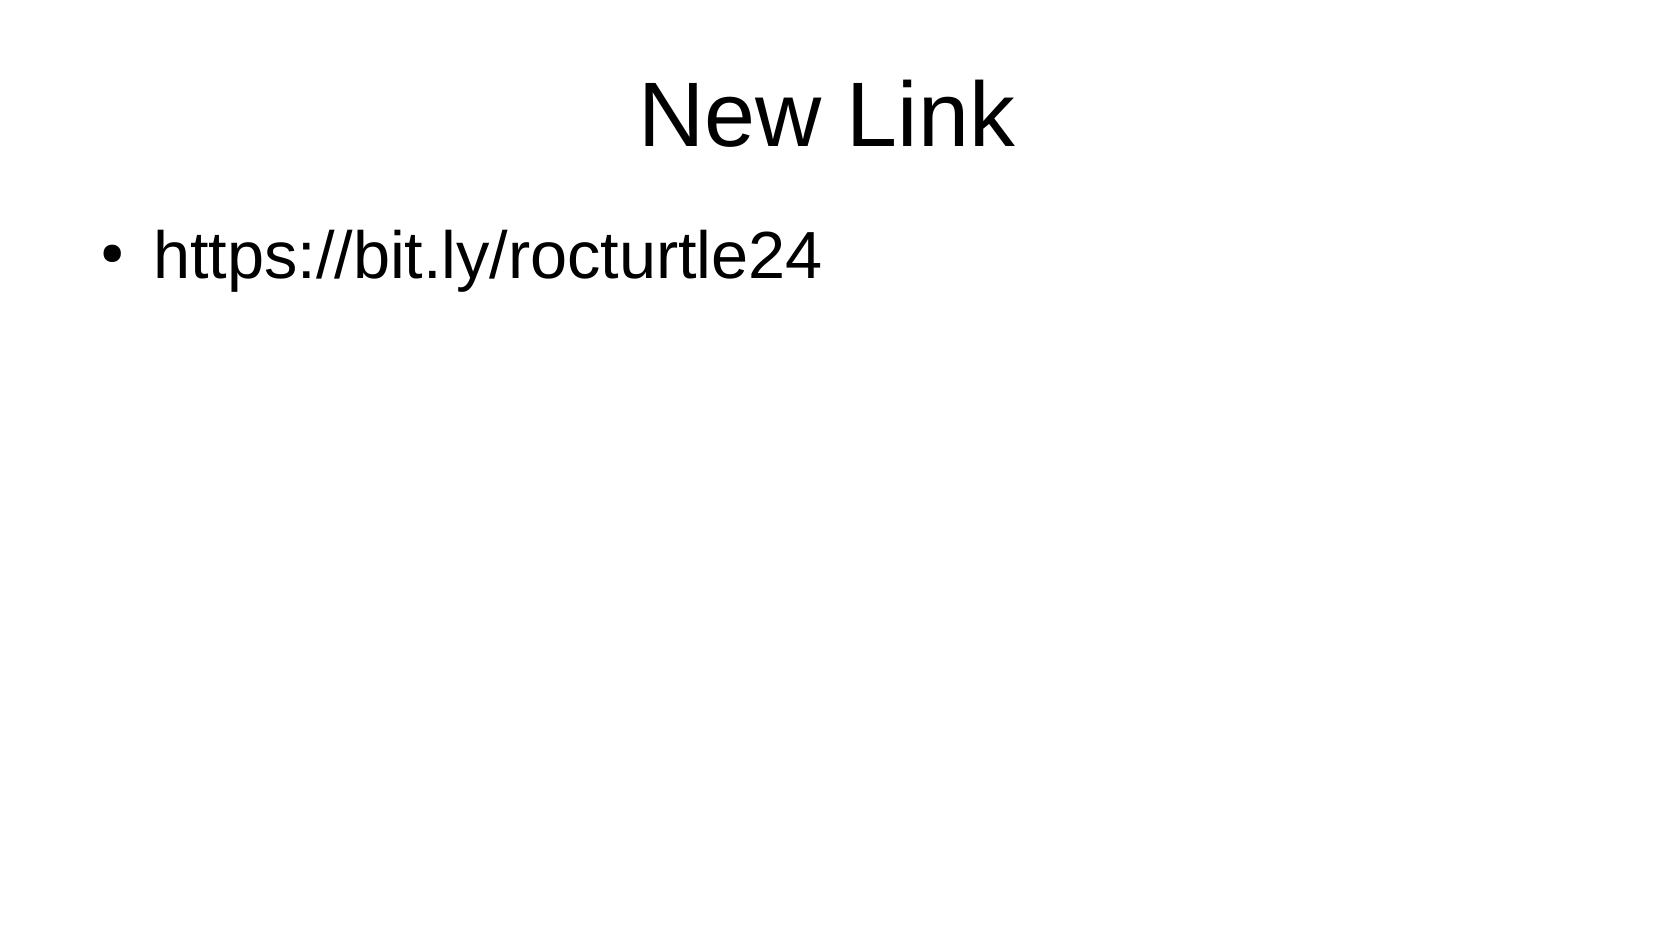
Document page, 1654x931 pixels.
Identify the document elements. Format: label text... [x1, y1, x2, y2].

list https://bit.ly/rocturtle24 [82, 217, 1571, 758]
title New Link [82, 37, 1571, 193]
